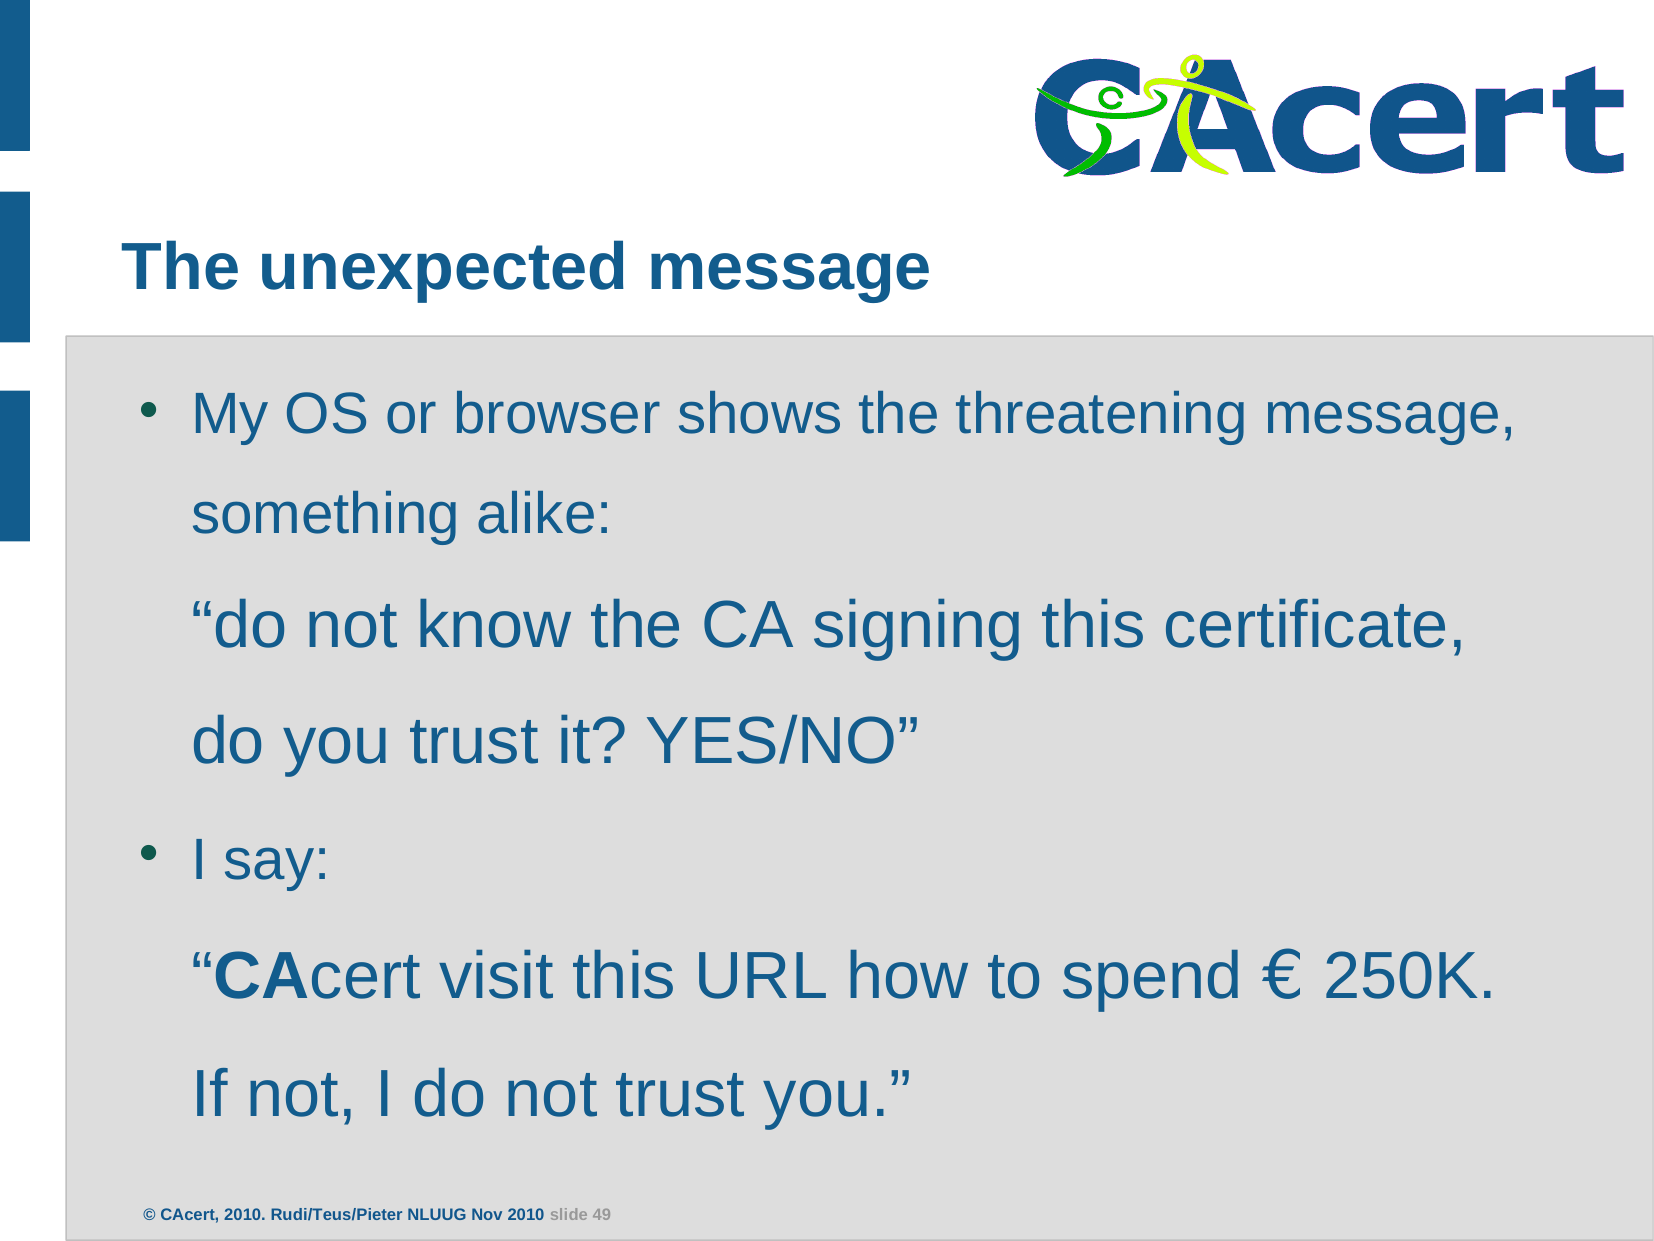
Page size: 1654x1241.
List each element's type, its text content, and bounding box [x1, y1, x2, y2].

picture [1033, 53, 1625, 178]
title The unexpected message [121, 177, 1533, 315]
list My OS or browser shows the threatening message, something alike: “do not know the CA signing this certificate, do you trust it? YES/NO” I say: “CAcert visit this URL how to spend € 250K. If not, I do not trust you.” [121, 344, 1594, 1238]
